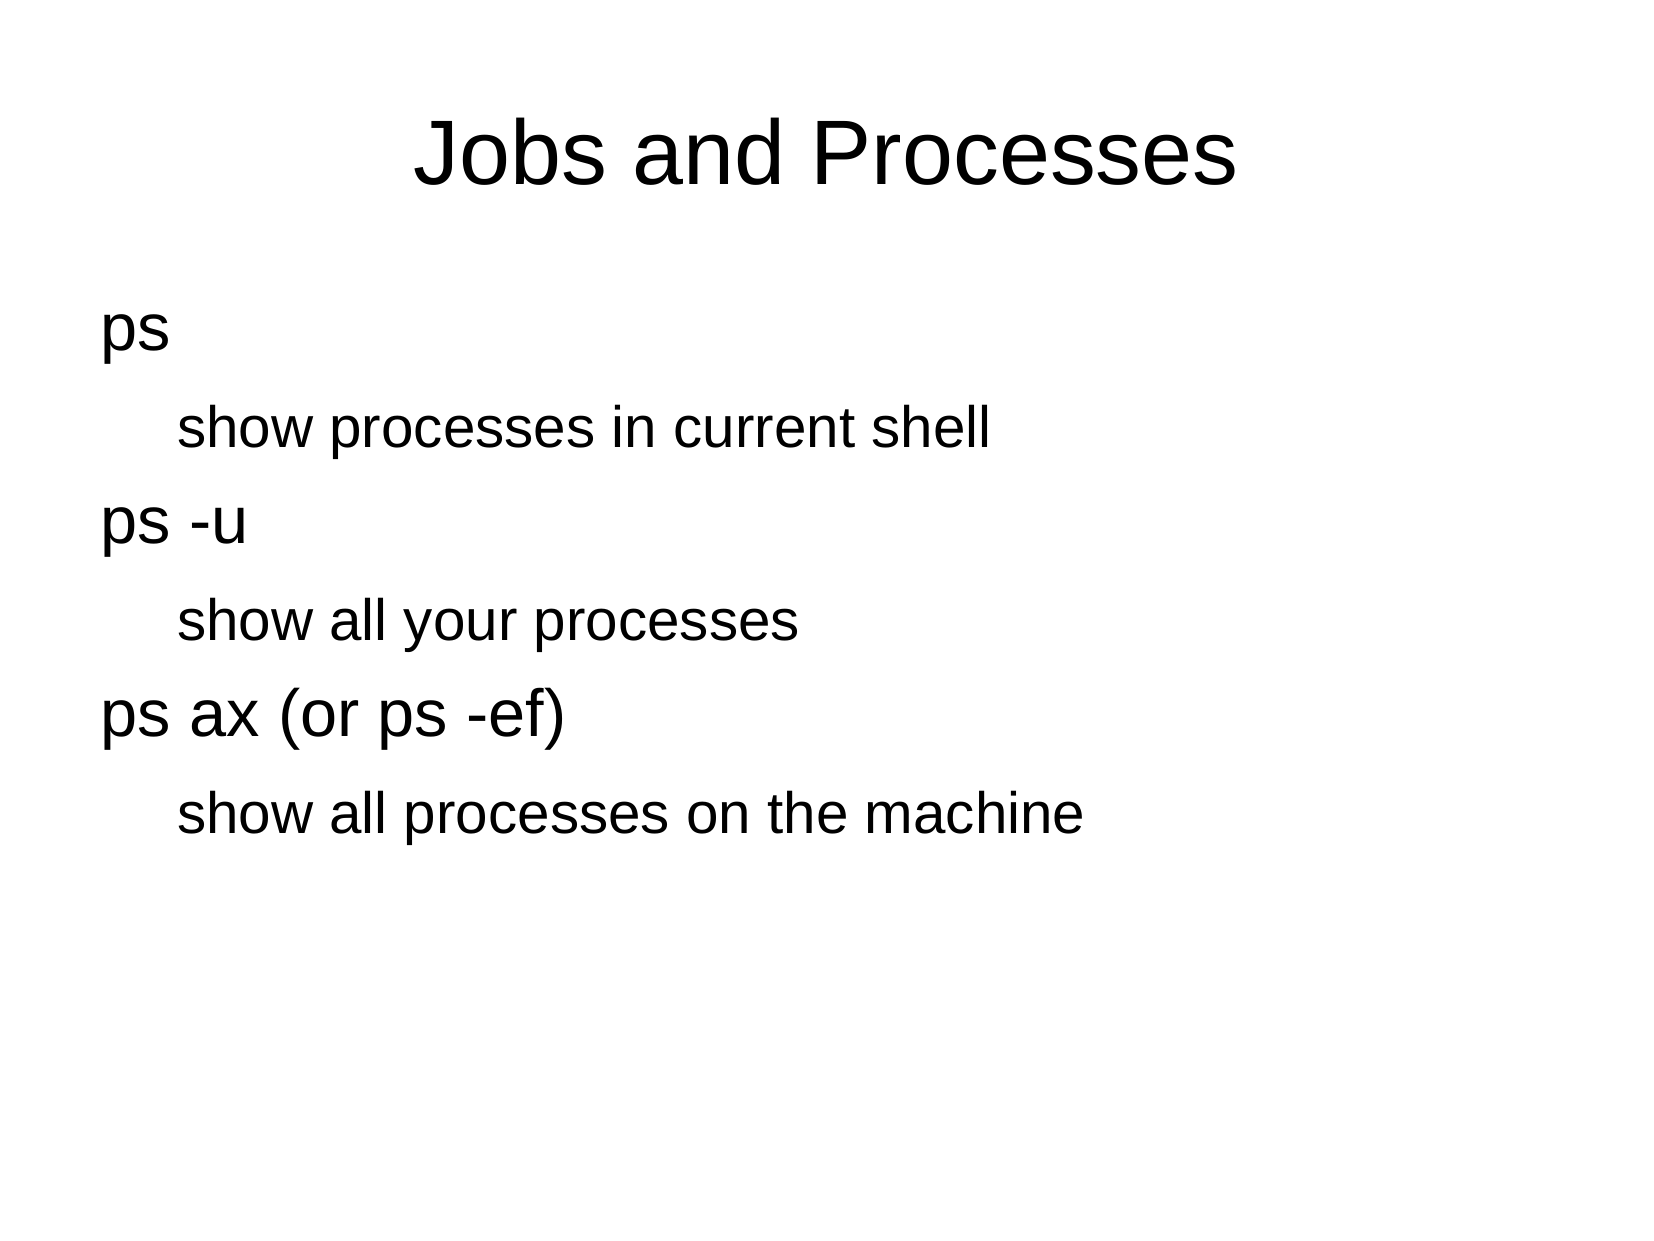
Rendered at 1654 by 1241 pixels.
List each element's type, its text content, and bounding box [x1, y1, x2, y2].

title Jobs and Processes [82, 49, 1571, 257]
list ps show processes in current shell ps -u show all your processes ps ax (or ps -ef) show all processes on the machine [82, 290, 1571, 1109]
